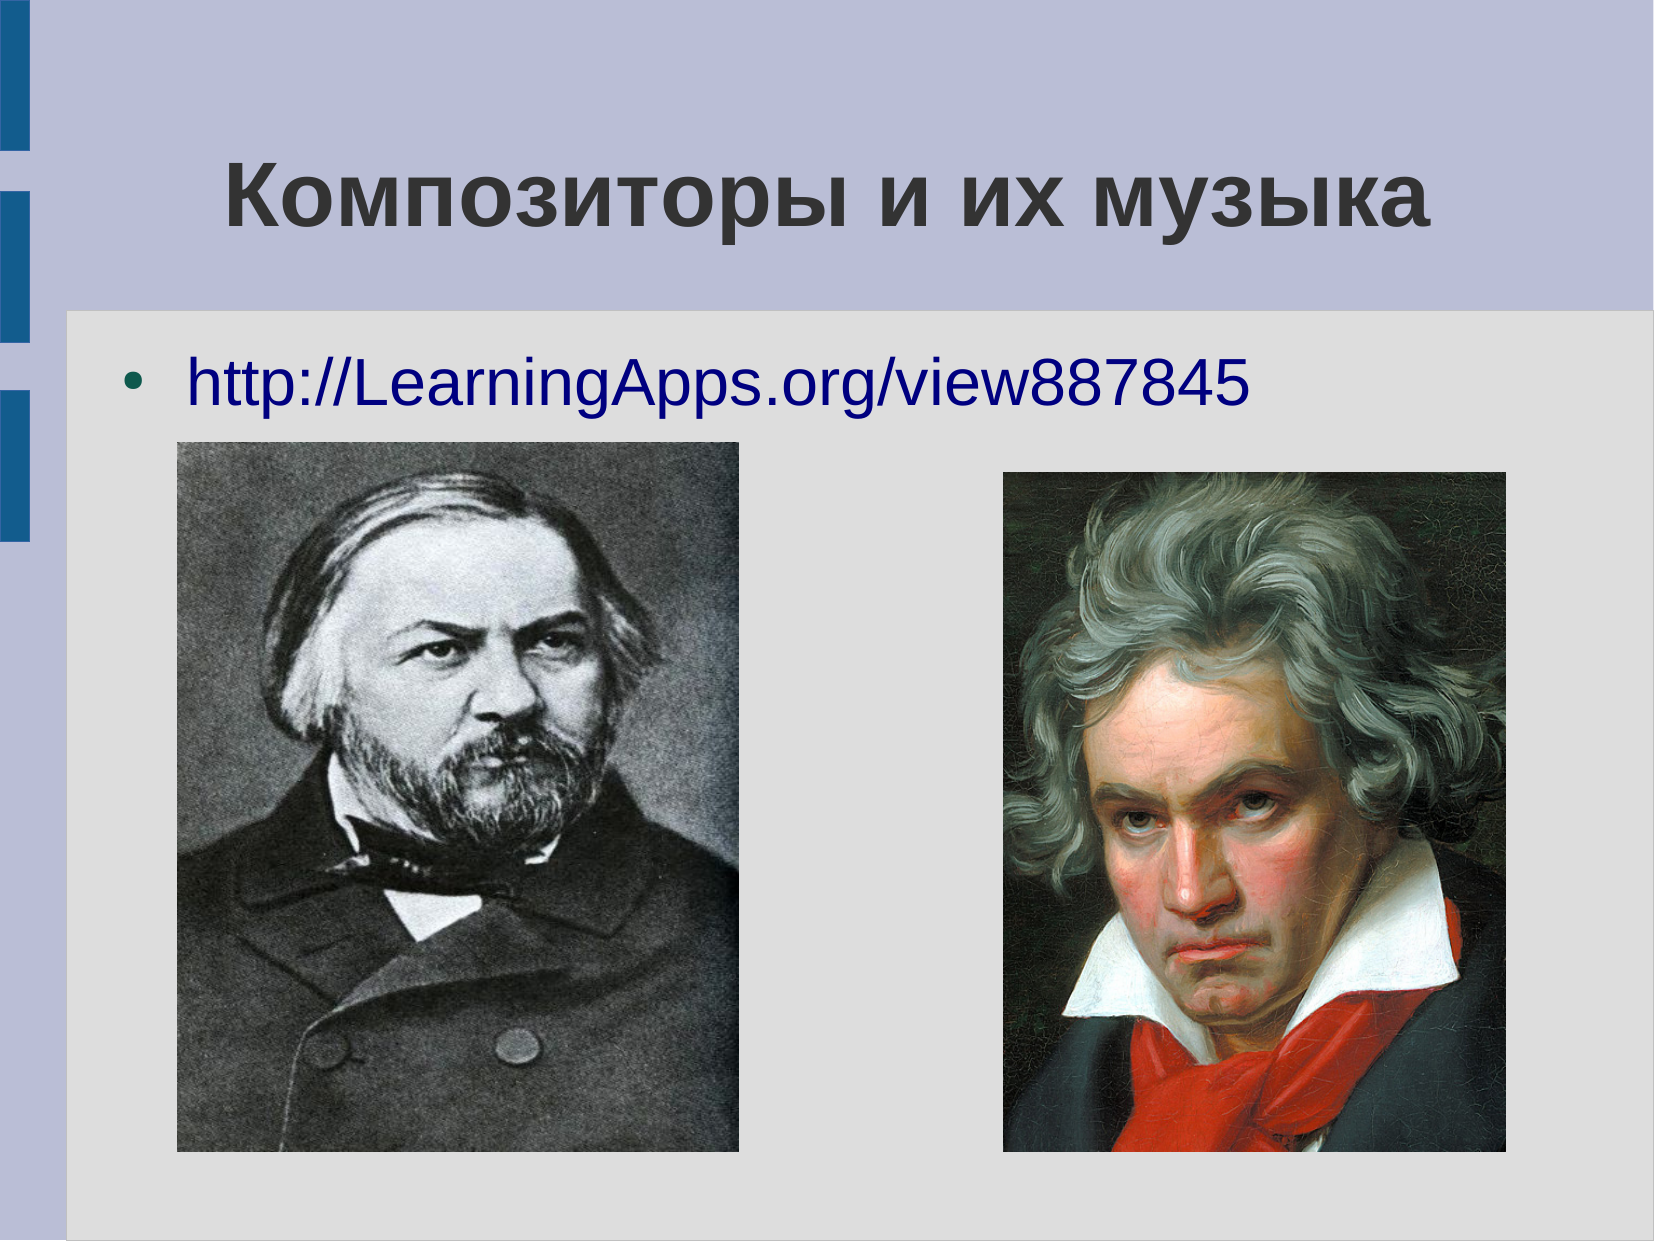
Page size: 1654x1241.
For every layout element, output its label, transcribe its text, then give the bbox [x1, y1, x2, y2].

list http://LearningApps.org/view887845 [121, 344, 1534, 1164]
picture [177, 442, 739, 1152]
picture [1003, 472, 1506, 1152]
title Композиторы и их музыка [121, 91, 1534, 299]
